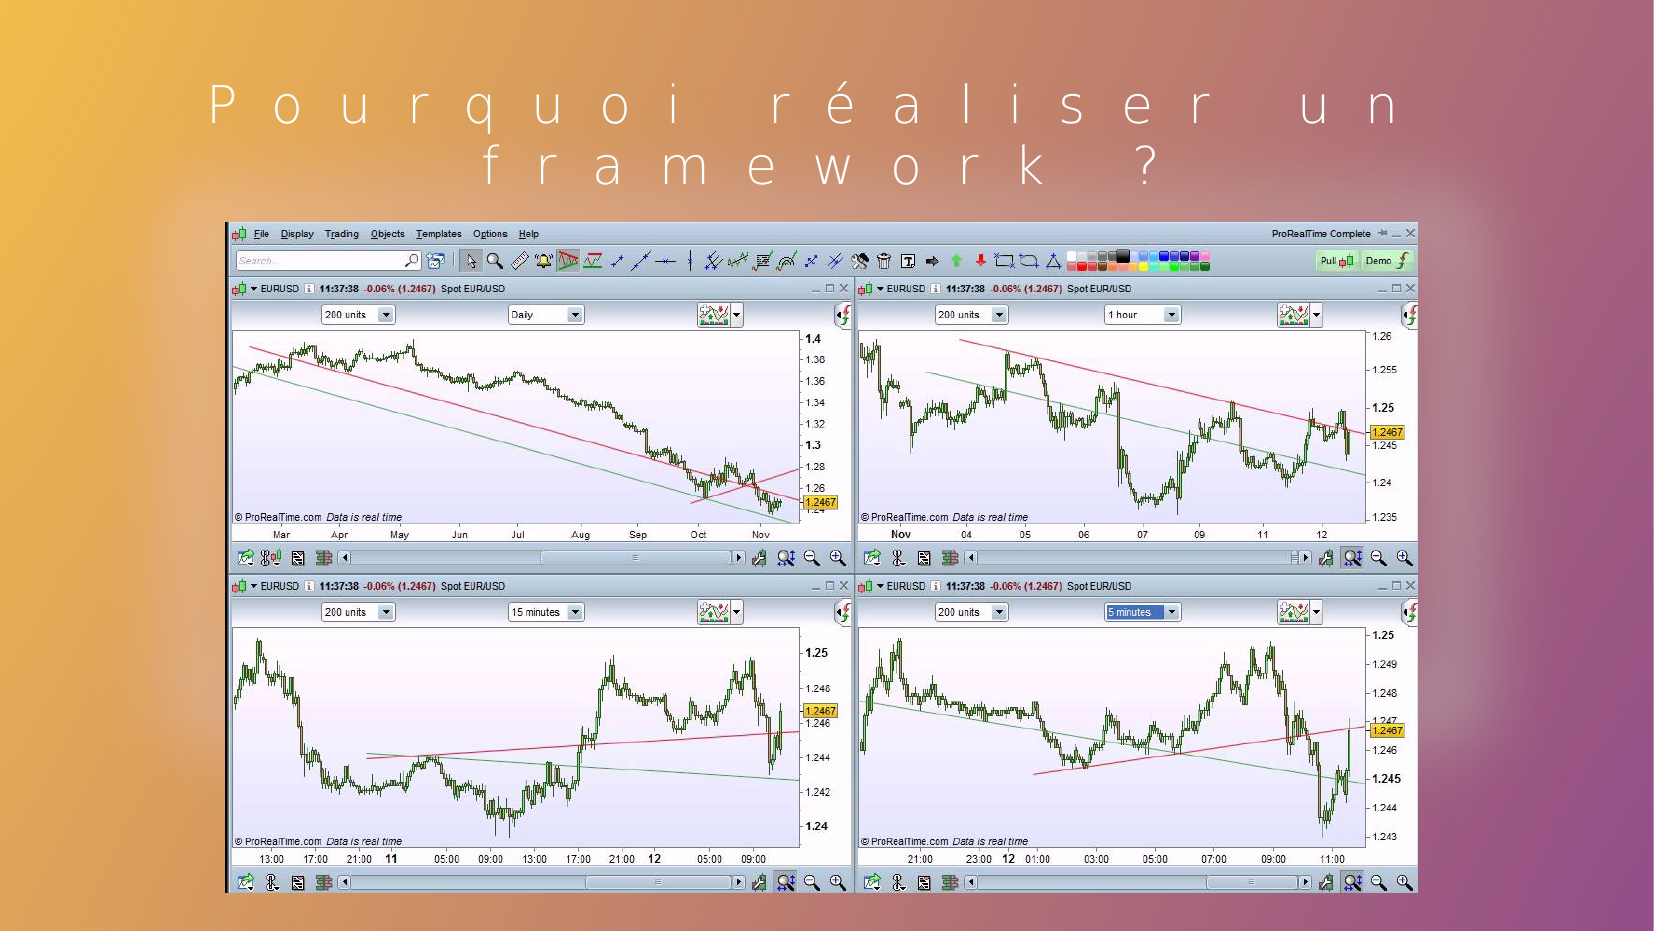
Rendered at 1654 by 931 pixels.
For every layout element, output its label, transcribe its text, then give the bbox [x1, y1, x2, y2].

picture [0, 0, 1654, 931]
title Pourquoi réaliser un framework ? [47, 49, 1595, 223]
